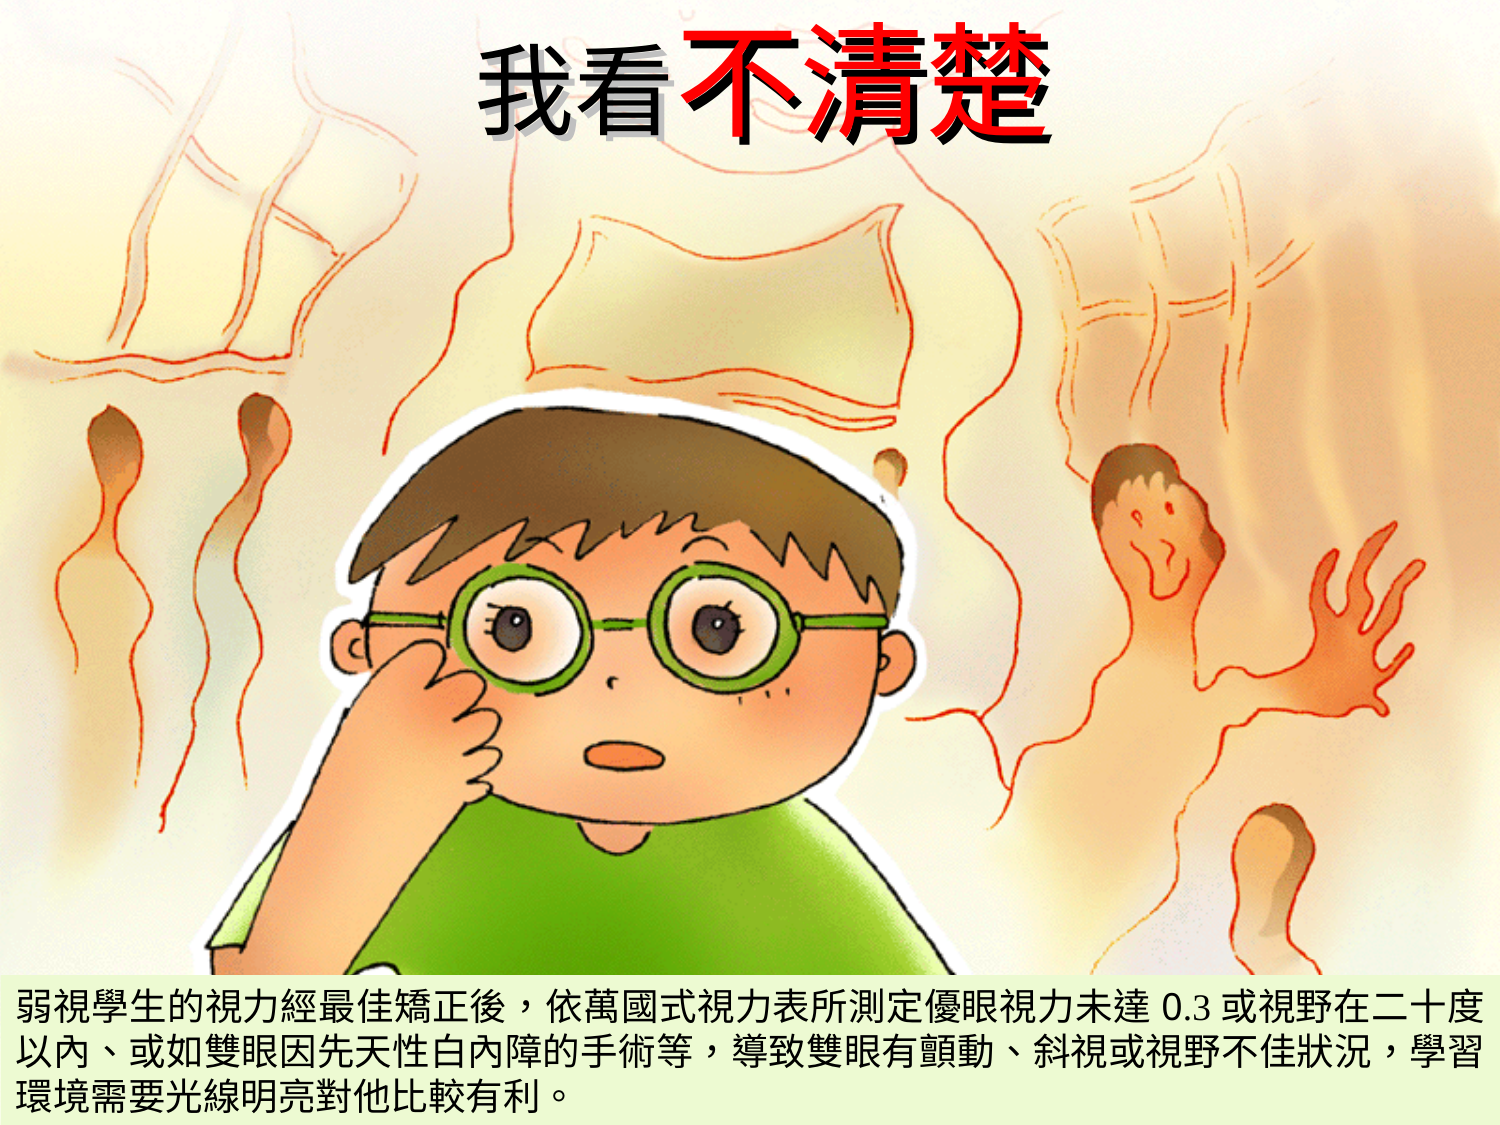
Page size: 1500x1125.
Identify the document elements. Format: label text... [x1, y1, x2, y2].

picture [0, 0, 1500, 975]
title 我看不清楚 [449, 0, 1075, 163]
subtitle 弱視學生的視力經最佳矯正後，依萬國式視力表所測定優眼視力未達0.3或視野在二十度以內、或如雙眼因先天性白內障的手術等，導致雙眼有顫動、斜視或視野不佳狀況，學習環境需要光線明亮對他比較有利。 [0, 975, 1500, 1125]
